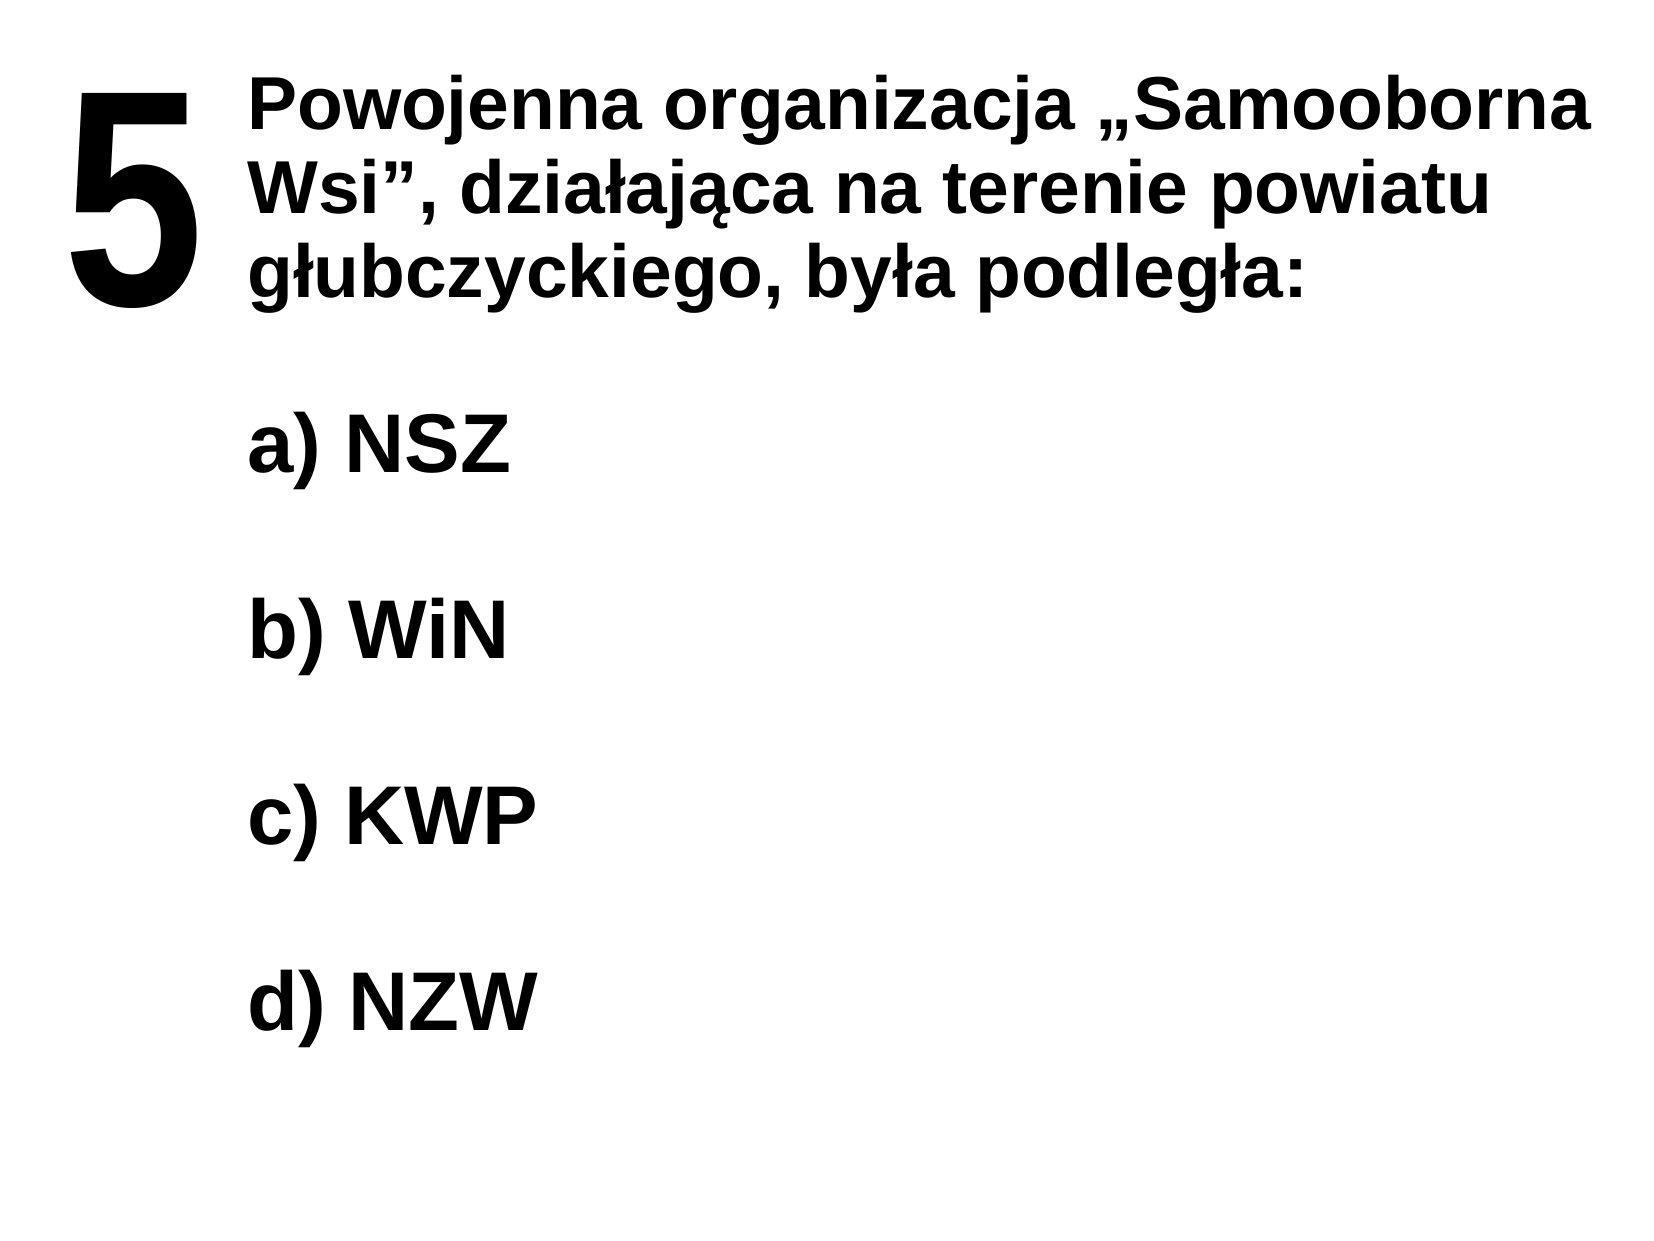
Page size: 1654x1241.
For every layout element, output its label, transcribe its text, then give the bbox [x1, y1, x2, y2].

text_box Powojenna organizacja „Samooborna Wsi”, działająca na terenie powiatu głubczyckiego, była podległa: a) NSZ b) WiN c) KWP d) NZW [247, 61, 1610, 372]
text_box 5 [8, 9, 260, 308]
